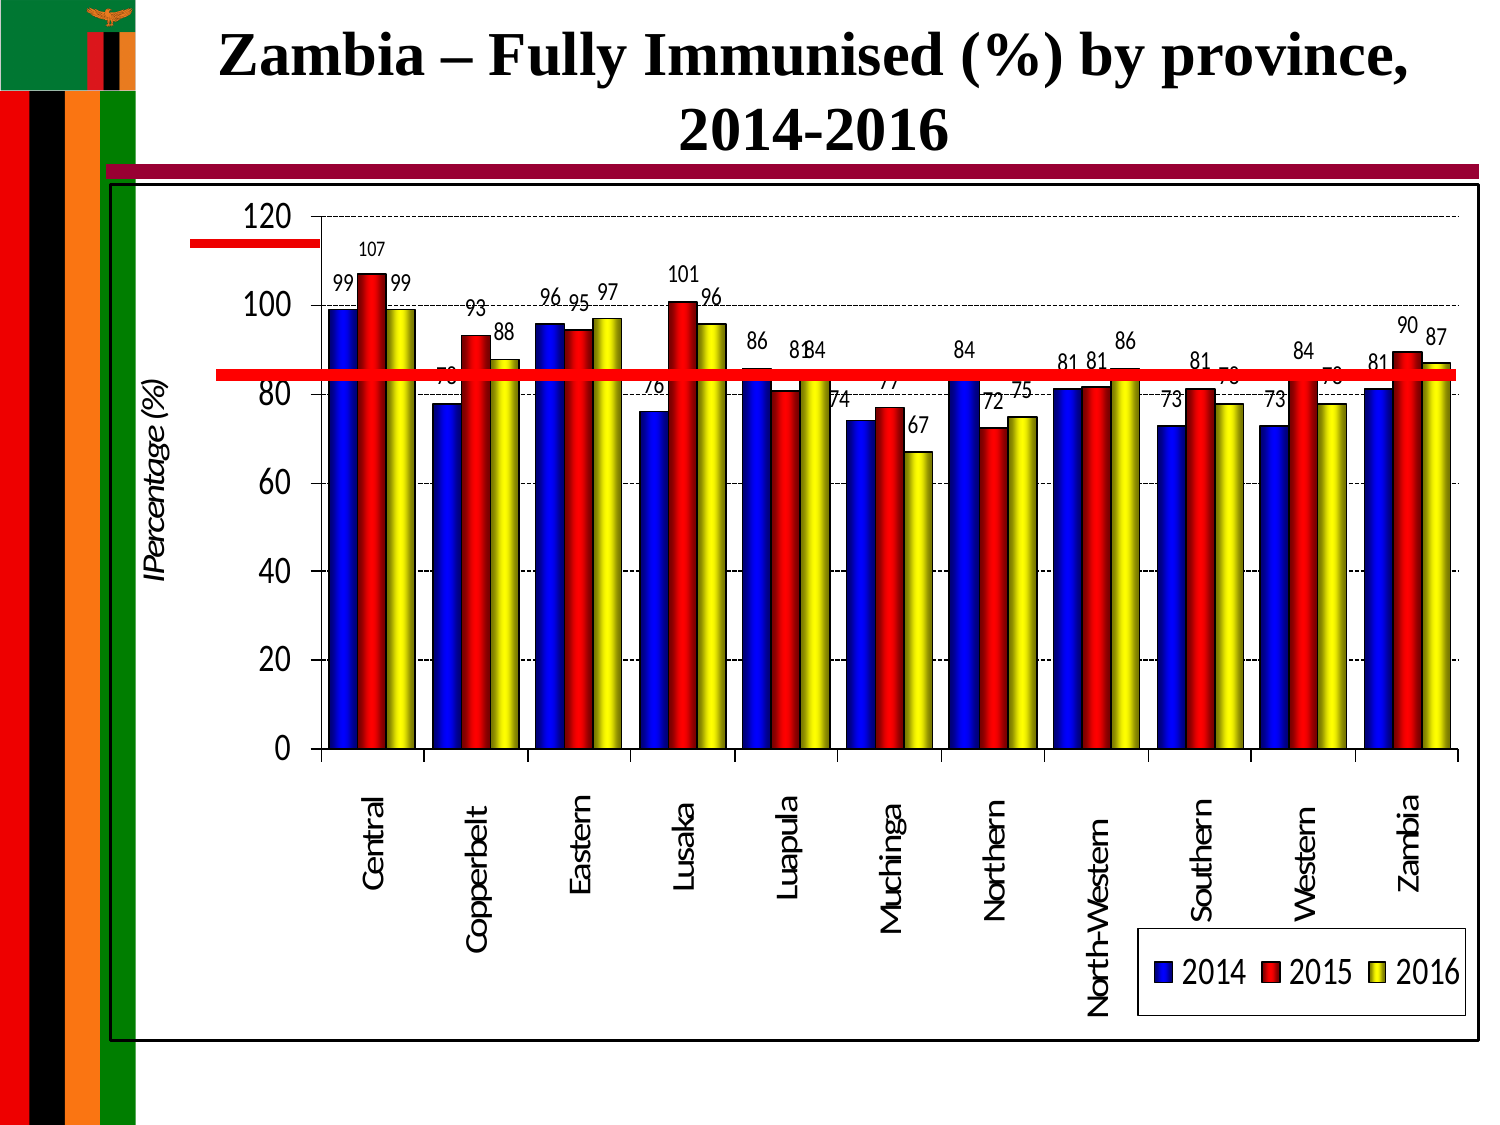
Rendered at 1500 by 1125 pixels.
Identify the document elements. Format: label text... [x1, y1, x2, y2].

picture [0, 0, 136, 91]
text_box Zambia – Fully Immunised (%) by province, 2014-2016 [143, 5, 1486, 171]
chart [103, 174, 1486, 1051]
